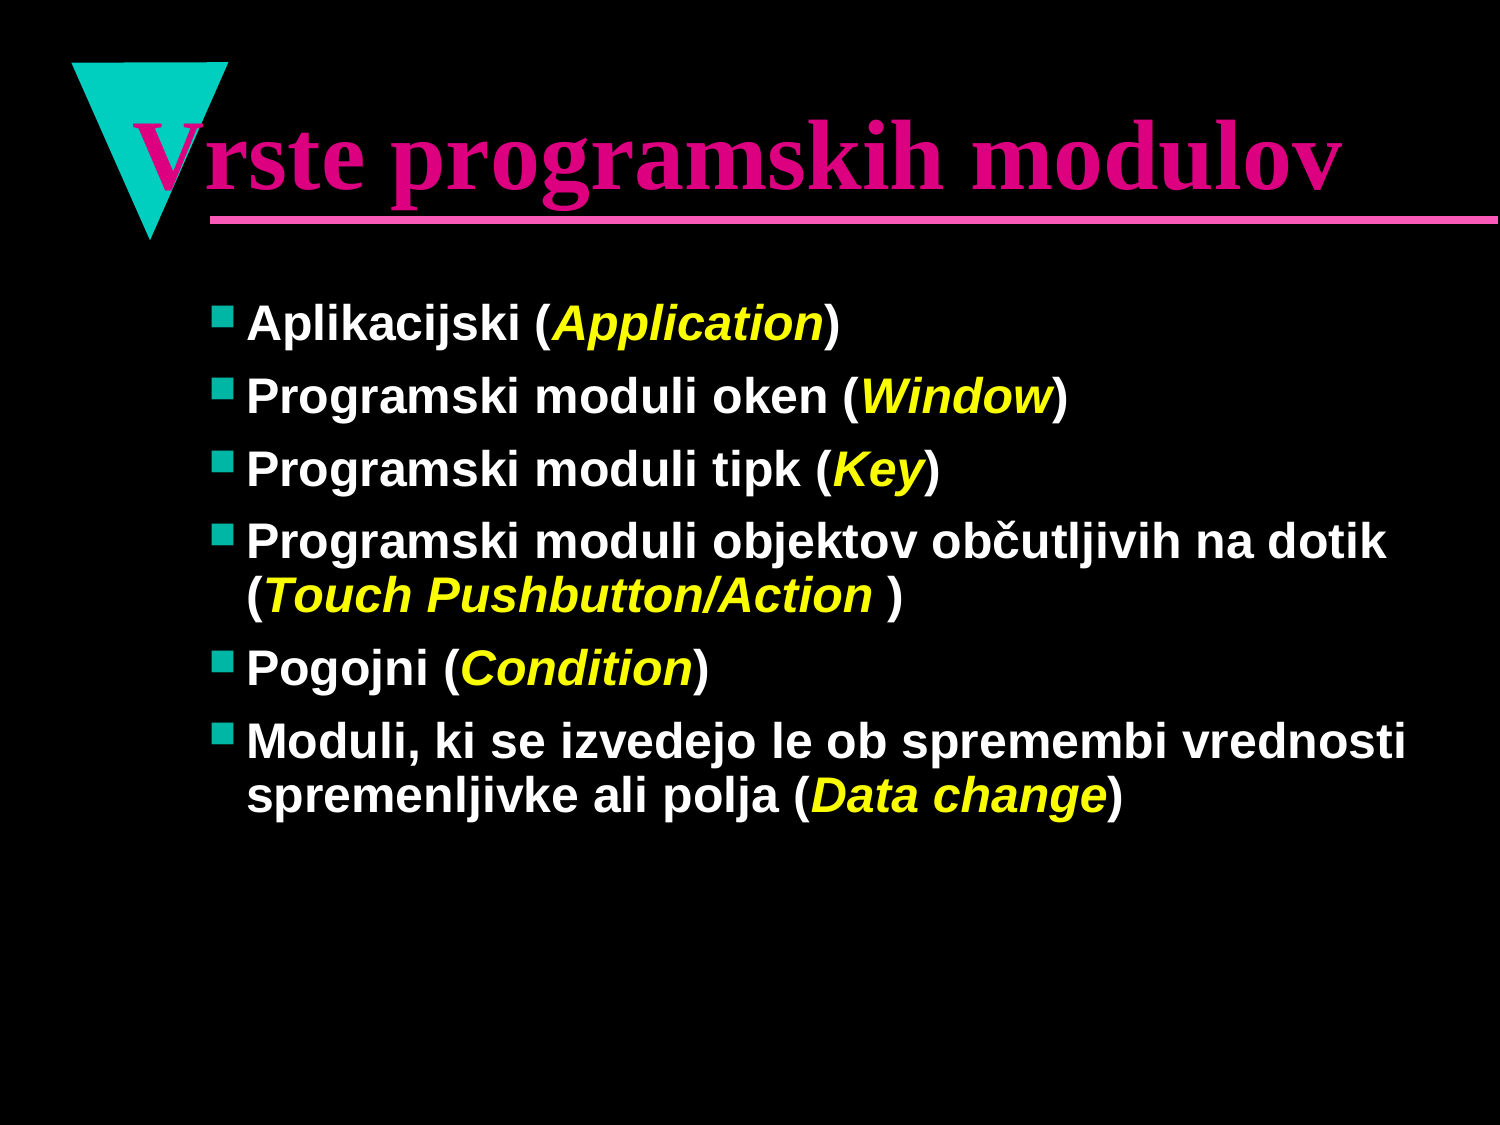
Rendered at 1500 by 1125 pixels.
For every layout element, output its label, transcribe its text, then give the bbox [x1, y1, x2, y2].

title Vrste programskih modulov [117, 63, 1500, 251]
list Aplikacijski (Application) Programski moduli oken (Window) Programski moduli tipk (Key) Programski moduli objektov občutljivih na dotik (Touch Pushbutton/Action ) Pogojni (Condition) Moduli, ki se izvedejo le ob spremembi vrednosti spremenljivke ali polja (Data change) [118, 289, 1498, 965]
